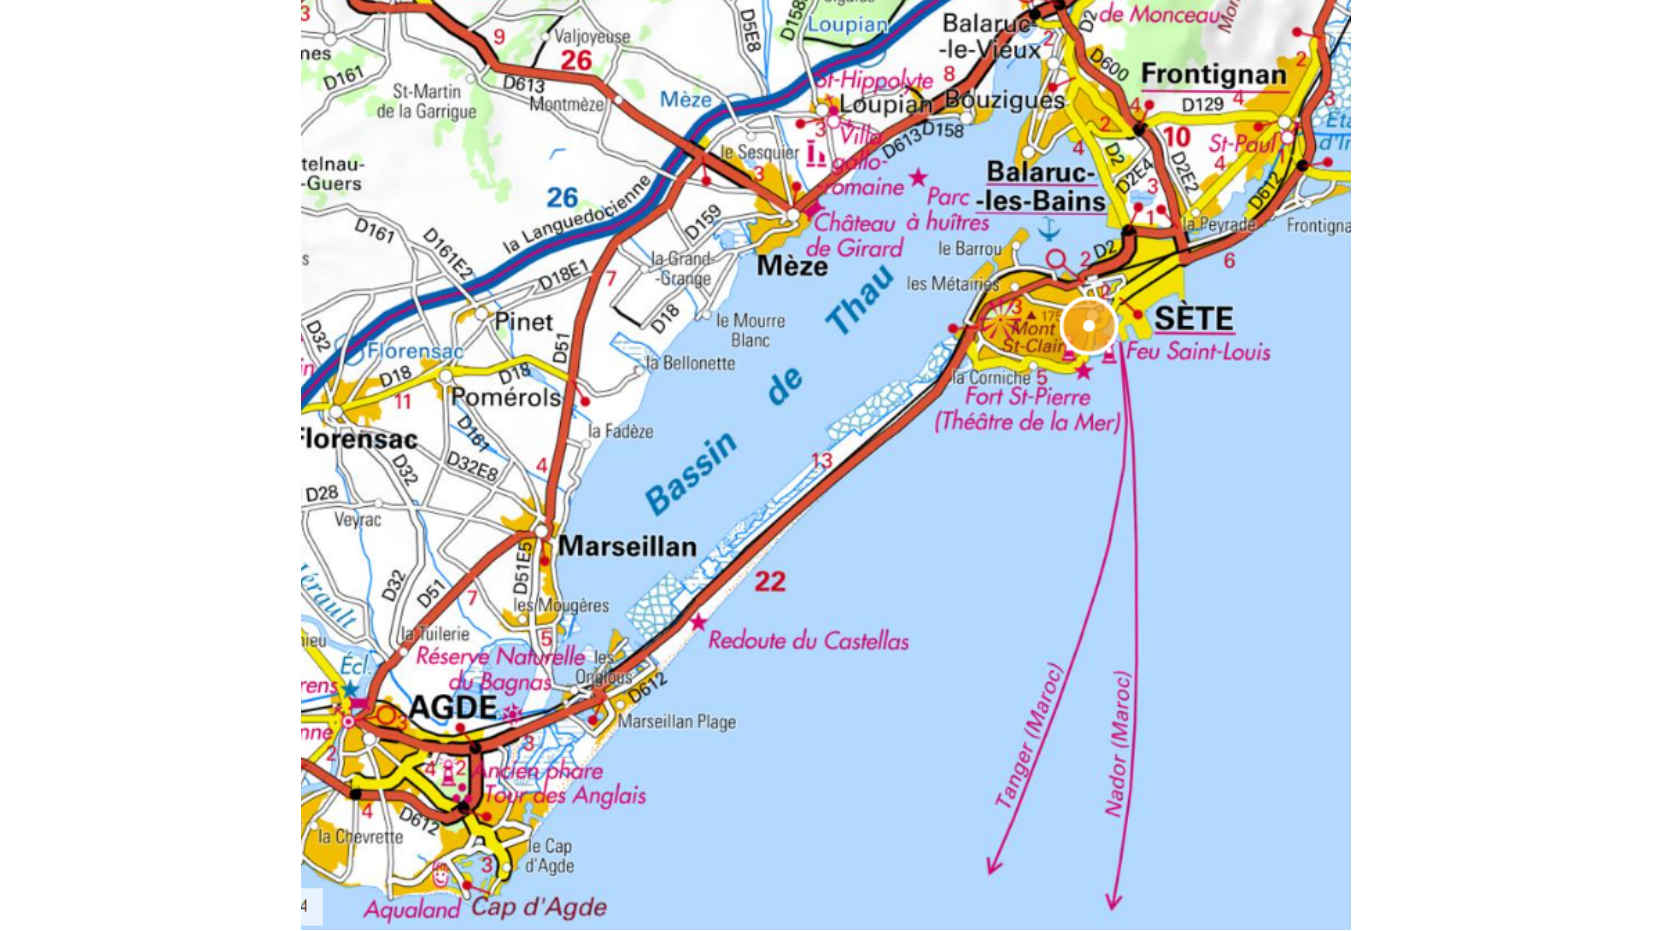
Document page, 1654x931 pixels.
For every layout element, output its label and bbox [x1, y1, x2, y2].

picture [301, 0, 1351, 930]
